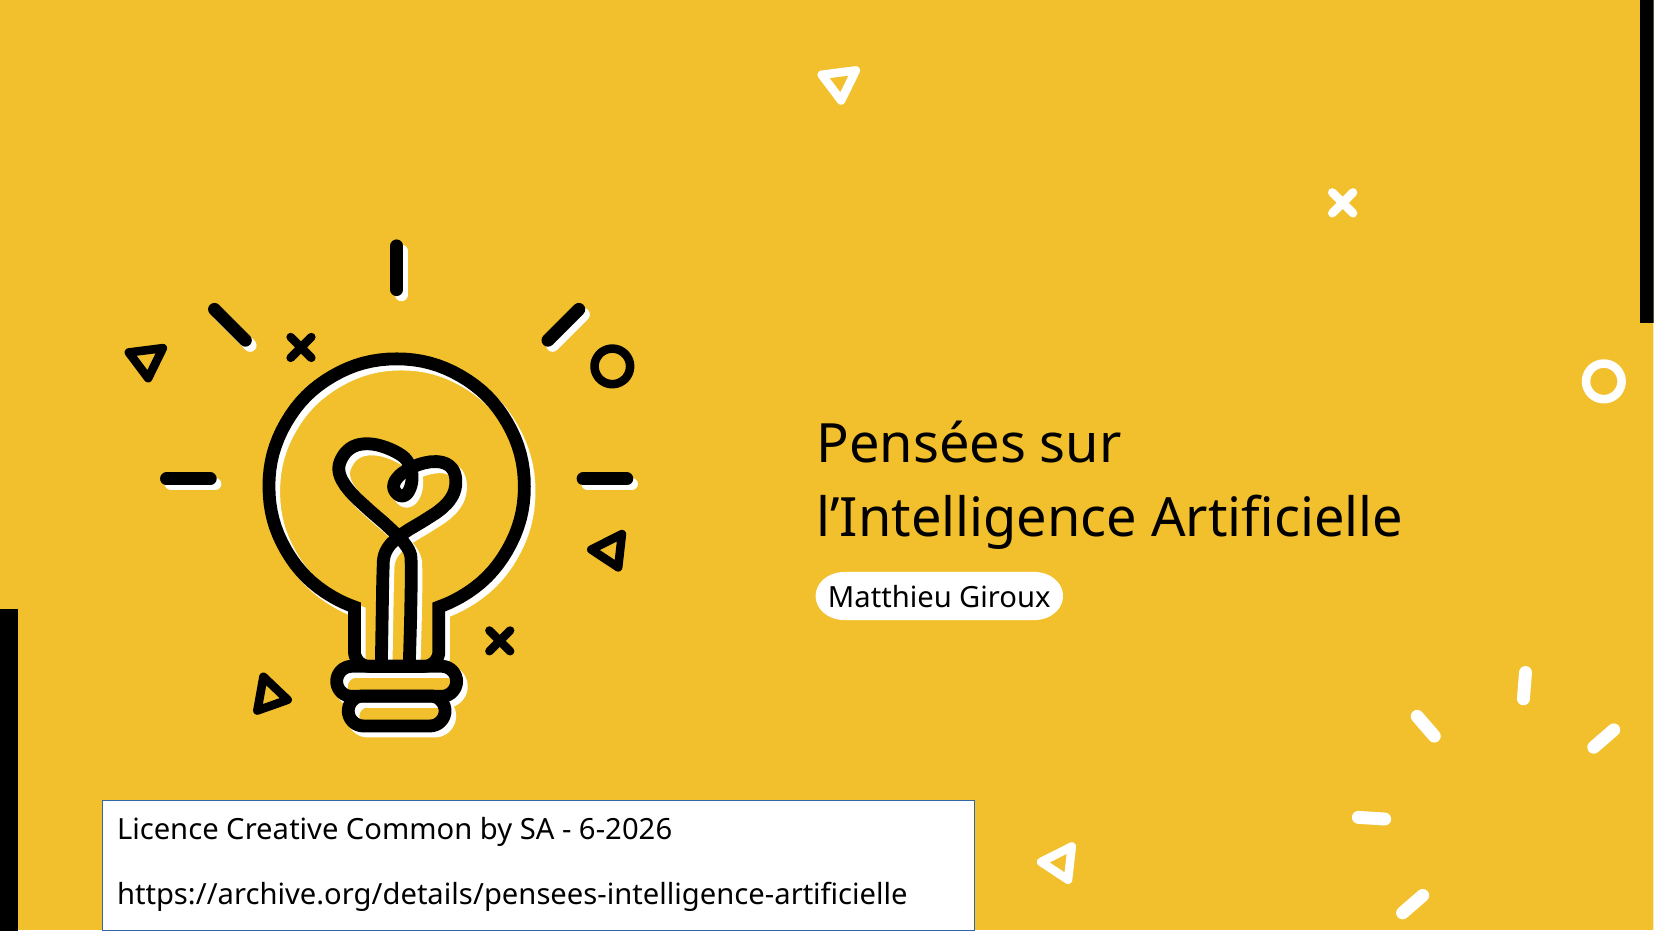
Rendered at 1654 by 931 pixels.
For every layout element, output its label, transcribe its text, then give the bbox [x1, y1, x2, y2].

text_box Matthieu Giroux [815, 571, 1063, 621]
title Pensées sur l’Intelligence Artificielle [816, 404, 1454, 553]
text_box Licence Creative Common by SA - 6-2026 https://archive.org/details/pensees-intelligence-artificielle [102, 800, 975, 931]
